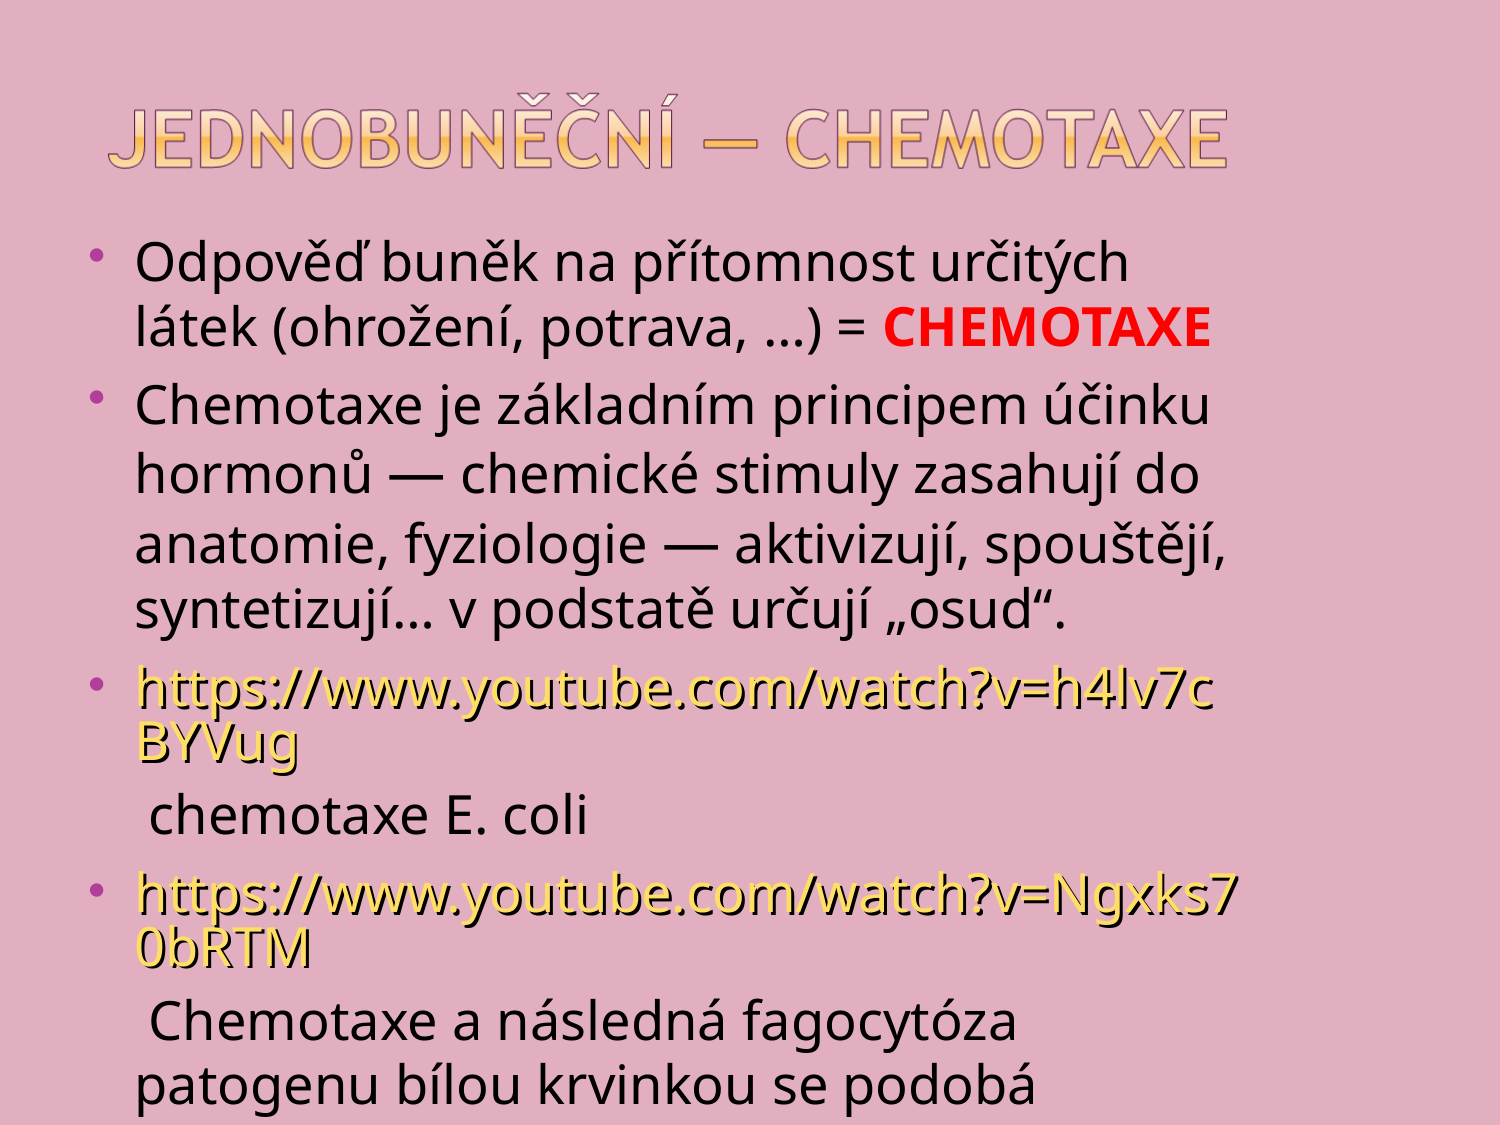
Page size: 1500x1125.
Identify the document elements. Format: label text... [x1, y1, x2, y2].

text_box [60, 53, 1278, 234]
list Odpověď buněk na přítomnost určitých látek (ohrožení, potrava, …) = CHEMOTAXE Chemotaxe je základním principem účinku hormonů — chemické stimuly zasahují do anatomie, fyziologie — aktivizují, spouštějí, syntetizují… v podstatě určují „osud“. https://www.youtube.com/watch?v=h4lv7cBYVug chemotaxe E. coli https://www.youtube.com/watch?v=Ngxks70bRTM Chemotaxe a následná fagocytóza patogenu bílou krvinkou se podobá „setkání“ prvoka s potravou. [75, 220, 1263, 1068]
